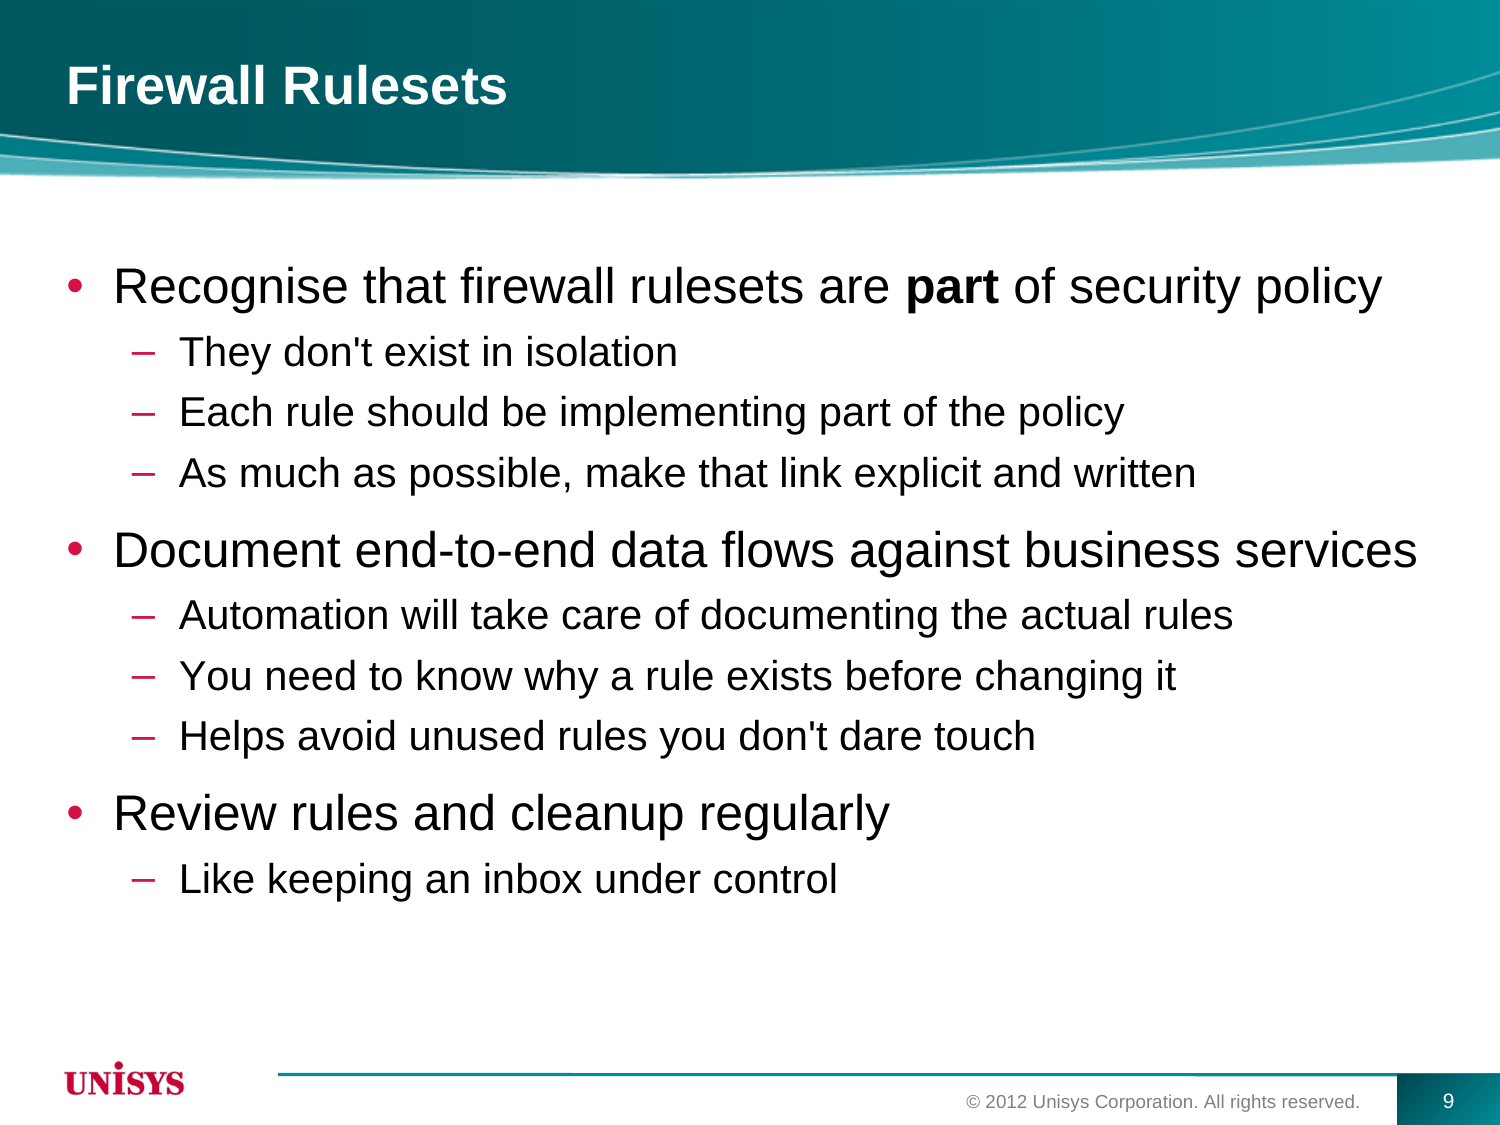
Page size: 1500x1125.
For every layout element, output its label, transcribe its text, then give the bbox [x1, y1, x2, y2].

list Recognise that firewall rulesets are part of security policy They don't exist in isolation Each rule should be implementing part of the policy As much as possible, make that link explicit and written Document end-to-end data flows against business services Automation will take care of documenting the actual rules You need to know why a rule exists before changing it Helps avoid unused rules you don't dare touch Review rules and cleanup regularly Like keeping an inbox under control [66, 250, 1435, 1020]
picture [0, 0, 1500, 188]
picture [41, 1049, 205, 1102]
title Firewall Rulesets [66, 0, 1435, 175]
